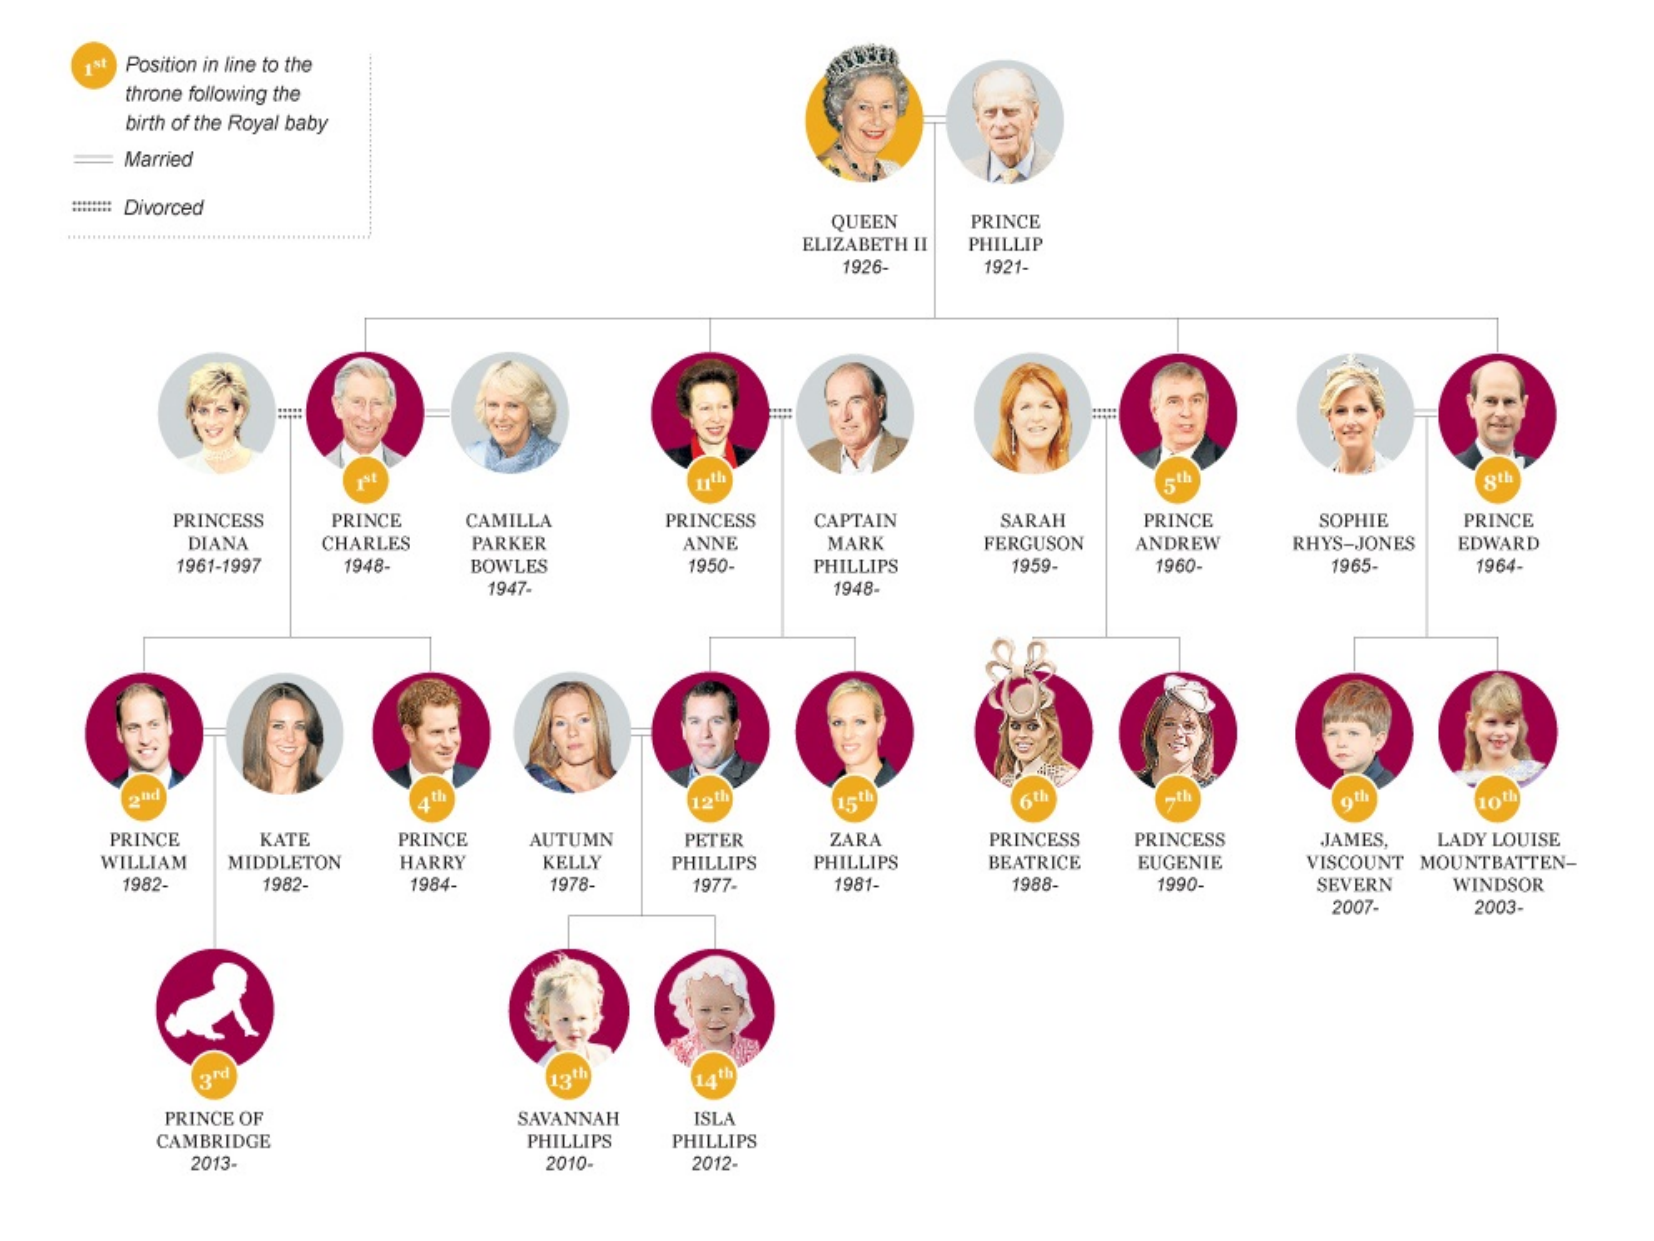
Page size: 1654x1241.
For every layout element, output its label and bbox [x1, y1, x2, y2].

picture [47, 23, 1607, 1193]
